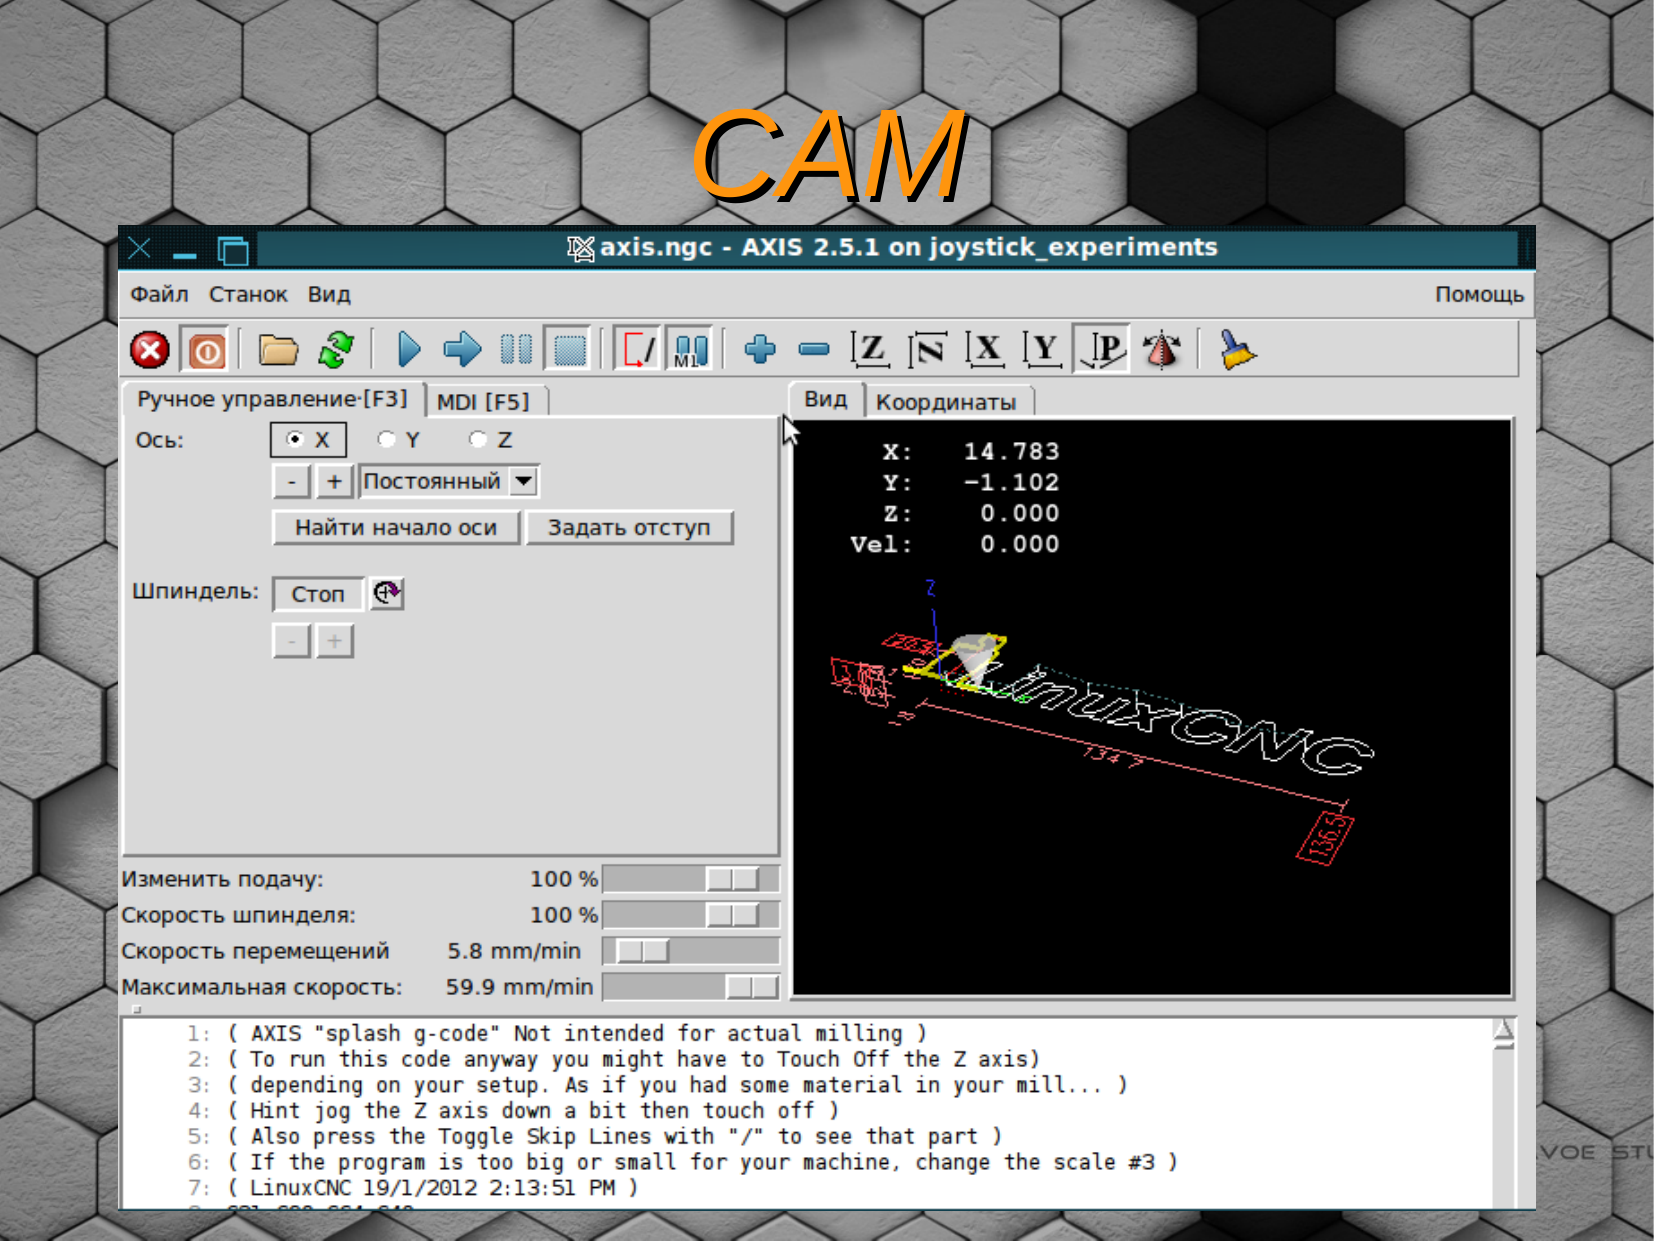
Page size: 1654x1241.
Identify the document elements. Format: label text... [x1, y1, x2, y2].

title CAM [82, 49, 1571, 257]
picture [0, 0, 1654, 1241]
